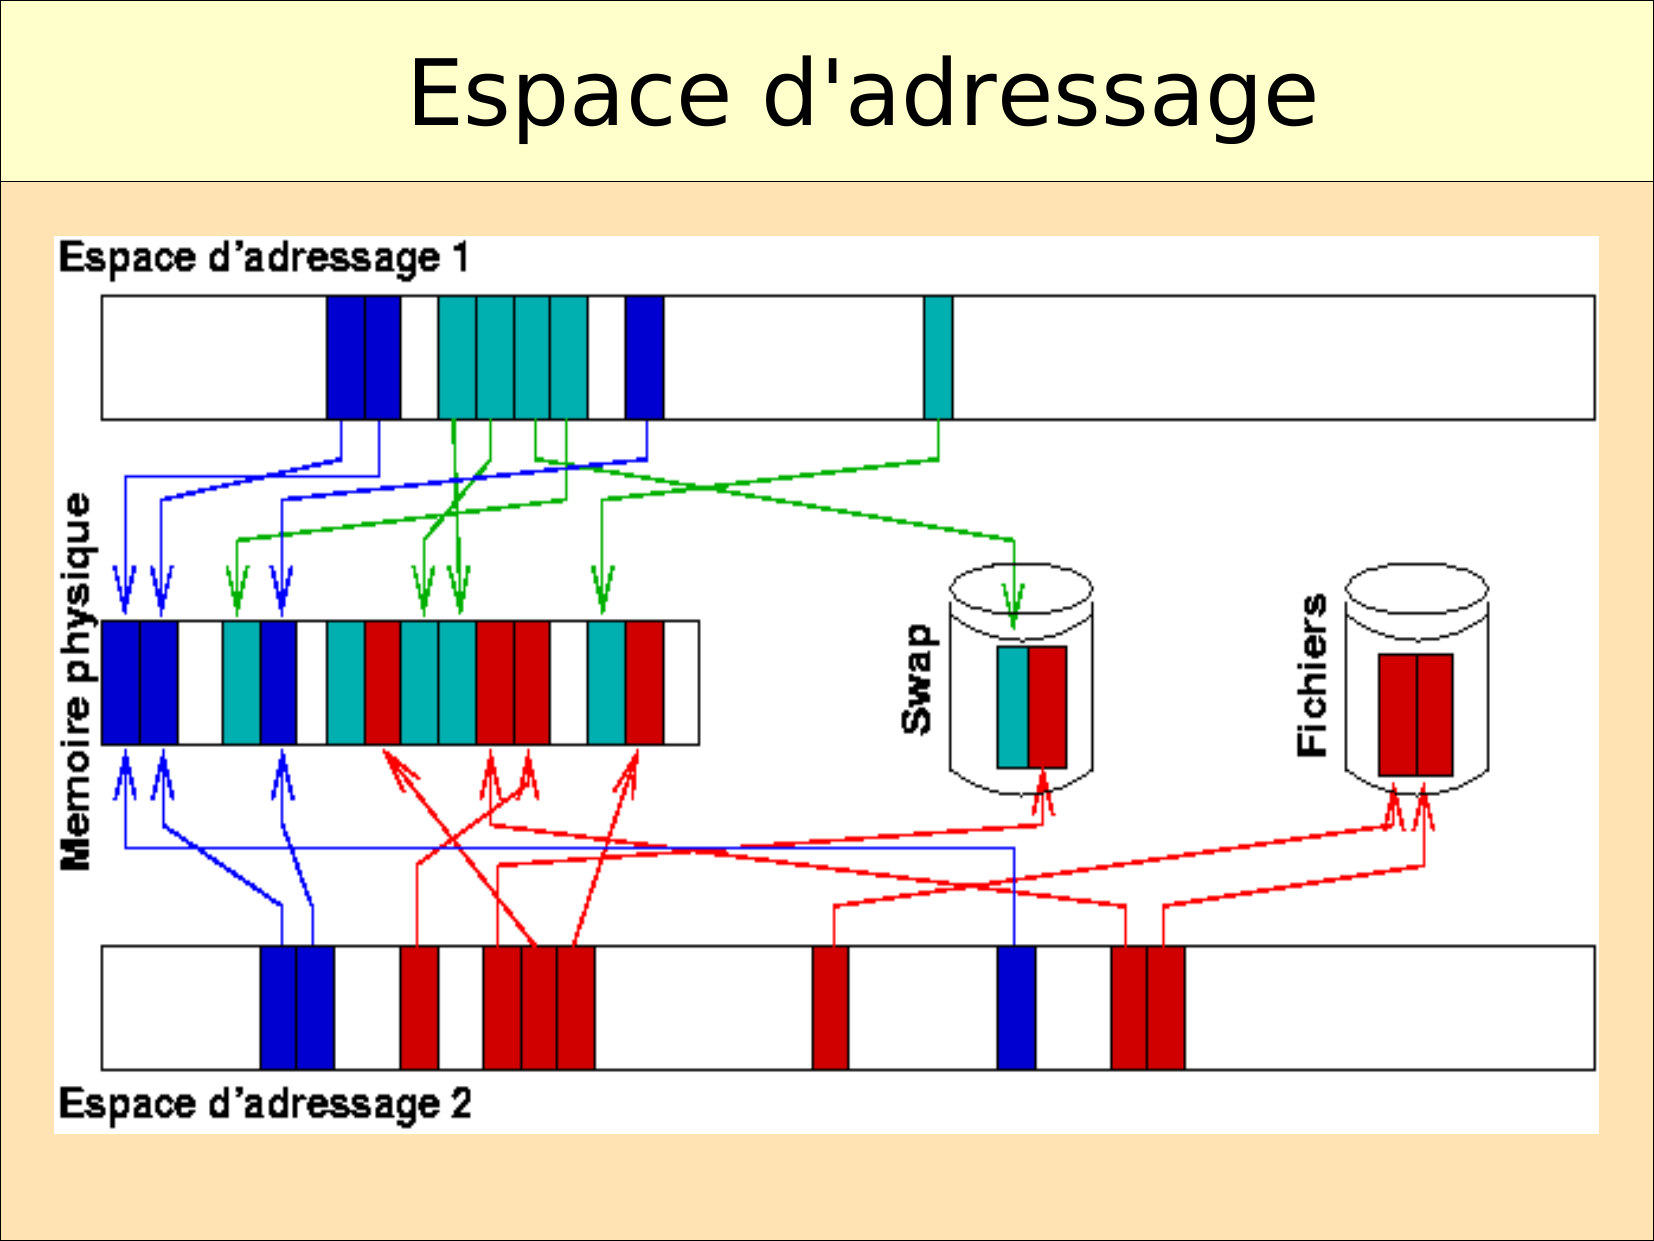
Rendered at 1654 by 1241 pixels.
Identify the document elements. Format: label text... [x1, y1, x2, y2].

title Espace d'adressage [221, 33, 1506, 154]
picture [54, 236, 1599, 1134]
